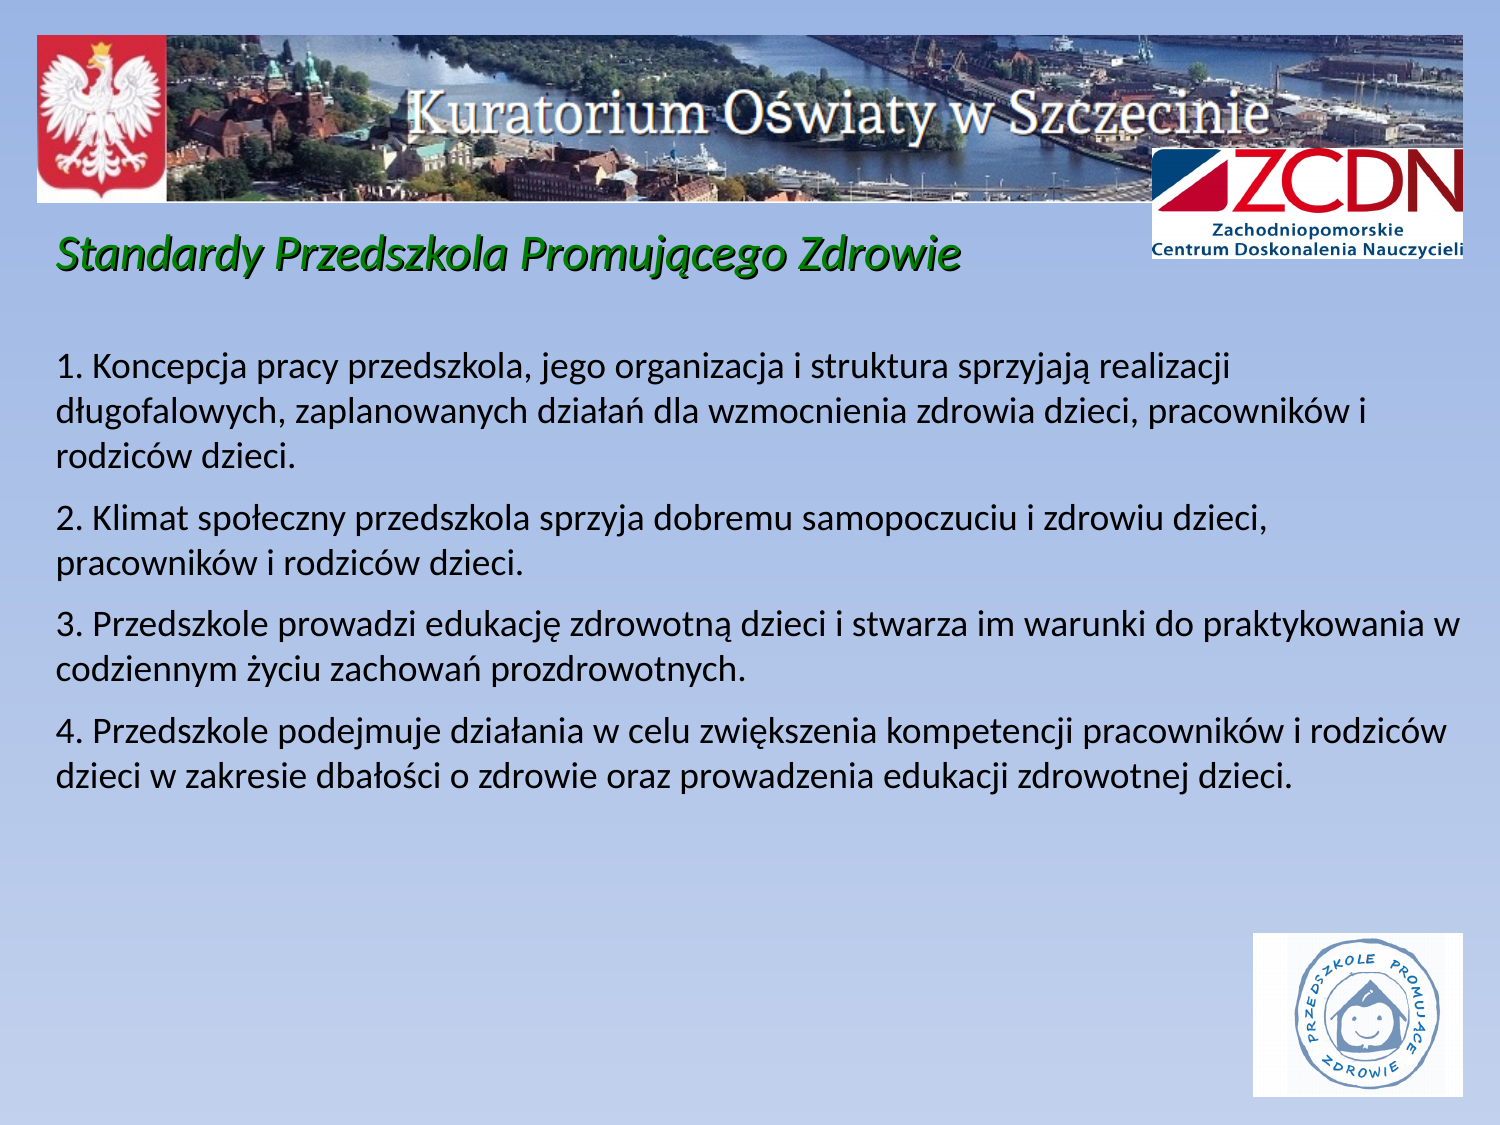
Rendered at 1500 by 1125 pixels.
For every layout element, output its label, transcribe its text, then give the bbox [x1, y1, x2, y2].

picture [37, 35, 1463, 259]
list Standardy Przedszkola Promującego Zdrowie 1. Koncepcja pracy przedszkola, jego organizacja i struktura sprzyjają realizacji długofalowych, zaplanowanych działań dla wzmocnienia zdrowia dzieci, pracowników i rodziców dzieci. 2. Klimat społeczny przedszkola sprzyja dobremu samopoczuciu i zdrowiu dzieci, pracowników i rodziców dzieci. 3. Przedszkole prowadzi edukację zdrowotną dzieci i stwarza im warunki do praktykowania w codziennym życiu zachowań prozdrowotnych. 4. Przedszkole podejmuje działania w celu zwiększenia kompetencji pracowników i rodziców dzieci w zakresie dbałości o zdrowie oraz prowadzenia edukacji zdrowotnej dzieci. [37, 211, 1480, 1125]
picture [1253, 934, 1463, 1097]
